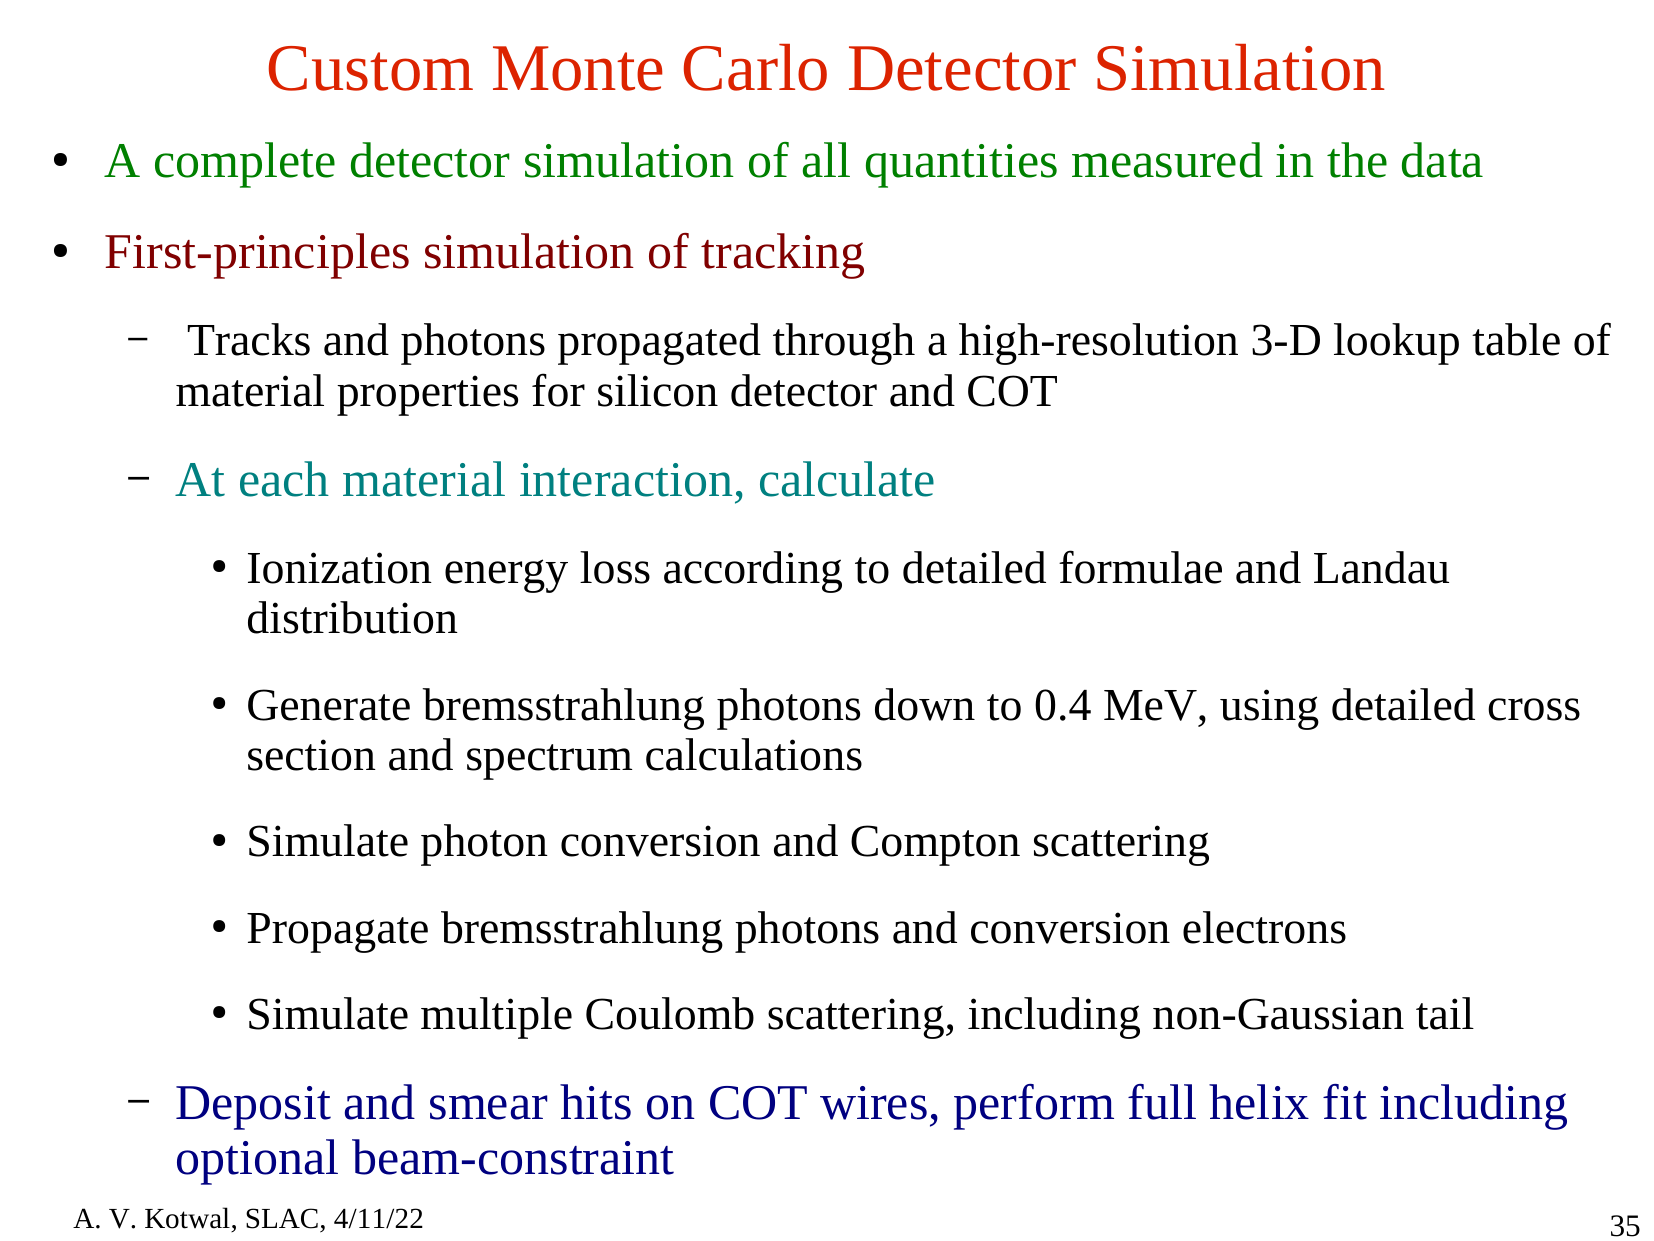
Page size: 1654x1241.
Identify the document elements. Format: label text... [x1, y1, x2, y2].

list A complete detector simulation of all quantities measured in the data First-principles simulation of tracking Tracks and photons propagated through a high-resolution 3-D lookup table of material properties for silicon detector and COT At each material interaction, calculate Ionization energy loss according to detailed formulae and Landau distribution Generate bremsstrahlung photons down to 0.4 MeV, using detailed cross section and spectrum calculations Simulate photon conversion and Compton scattering Propagate bremsstrahlung photons and conversion electrons Simulate multiple Coulomb scattering, including non-Gaussian tail Deposit and smear hits on COT wires, perform full helix fit including optional beam-constraint [33, 133, 1638, 1199]
title Custom Monte Carlo Detector Simulation [121, 0, 1534, 106]
